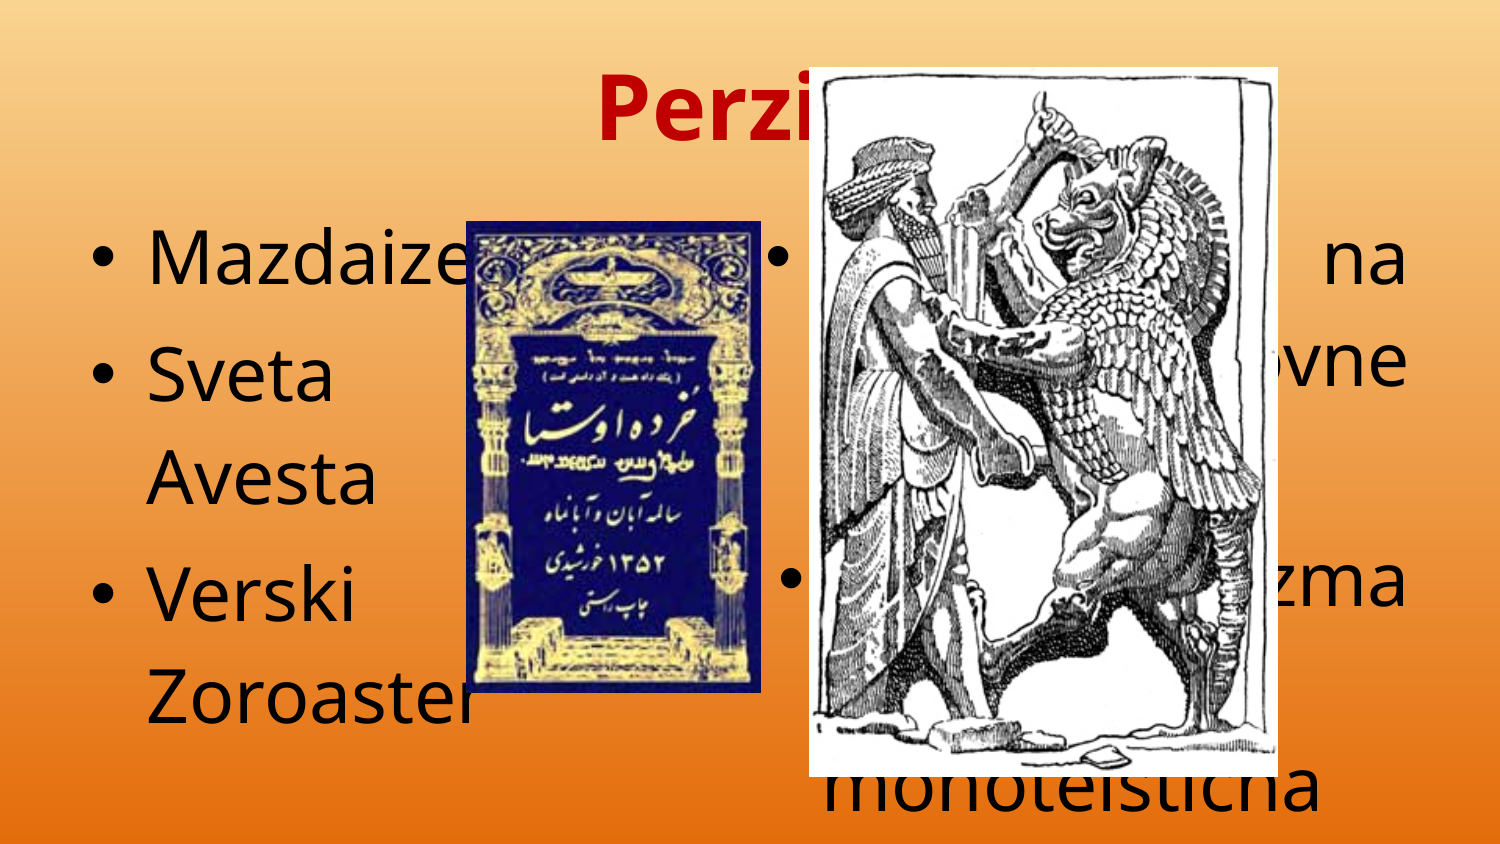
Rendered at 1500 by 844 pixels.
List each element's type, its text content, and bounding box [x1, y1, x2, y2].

picture [809, 67, 1278, 777]
picture [466, 221, 761, 693]
table_header Mazdaizem Sveta knjiga Avesta Verski učitelj Zoroaster [75, 197, 750, 844]
table_header Vplivala na druge svetovne religije Poleg judaizma najstarejša monoteistična religija na svetu Božanstva: Ahuramazda – bog svetlobe [750, 197, 1425, 844]
title Perzija [75, 33, 1425, 175]
